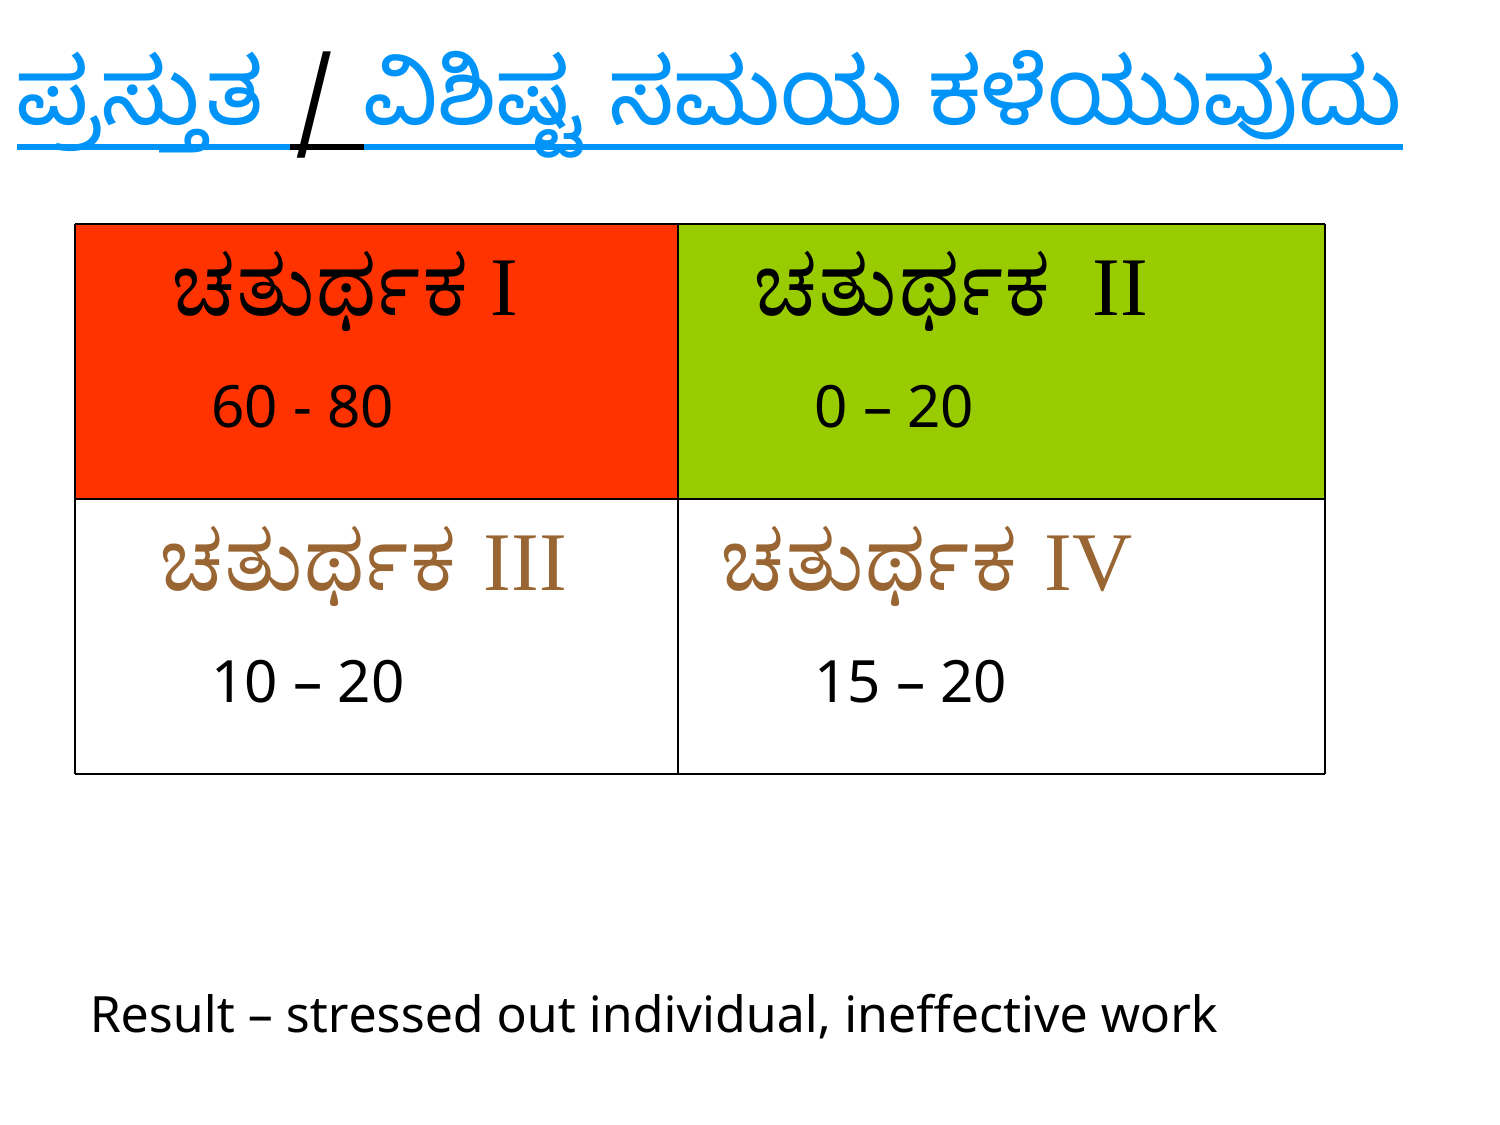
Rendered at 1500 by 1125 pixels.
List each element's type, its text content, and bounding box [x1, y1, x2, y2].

text_box 60 - 80 [76, 362, 677, 498]
text_box ಚತುರ್ಥಕ II [679, 225, 1324, 362]
text_box Result – stressed out individual, ineffective work [75, 937, 1363, 1088]
text_box 10 – 20 [76, 637, 677, 773]
text_box ಚತುರ್ಥಕ I [76, 225, 677, 362]
text_box 15 – 20 [679, 637, 1324, 773]
text_box ಚತುರ್ಥಕ III [76, 500, 677, 637]
text_box 0 – 20 [679, 362, 1324, 498]
text_box ಚತುರ್ಥಕ IV [679, 500, 1324, 637]
title ಪ್ರಸ್ತುತ / ವಿಶಿಷ್ಟ ಸಮಯ ಕಳೆಯುವುದು [0, 37, 1500, 188]
